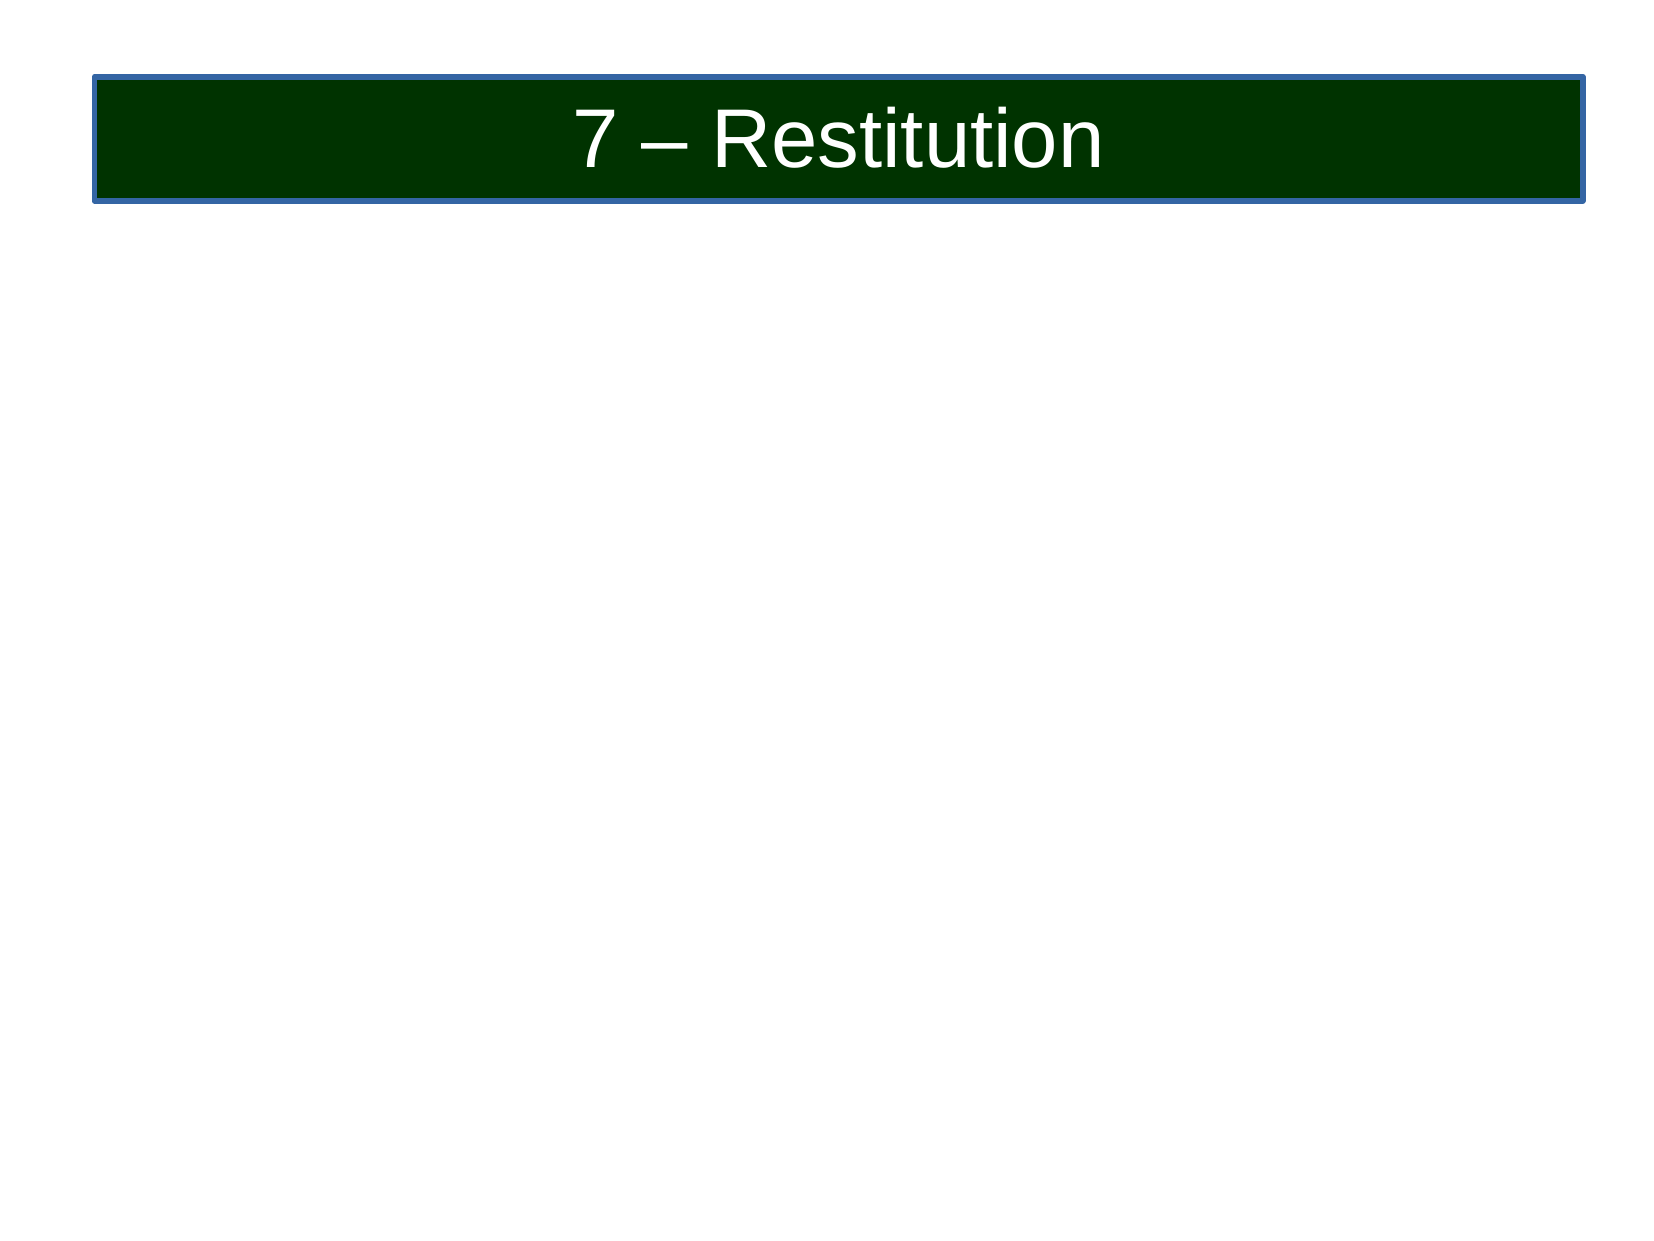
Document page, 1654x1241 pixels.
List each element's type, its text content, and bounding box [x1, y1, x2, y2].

title 7 – Restitution [94, 76, 1583, 201]
